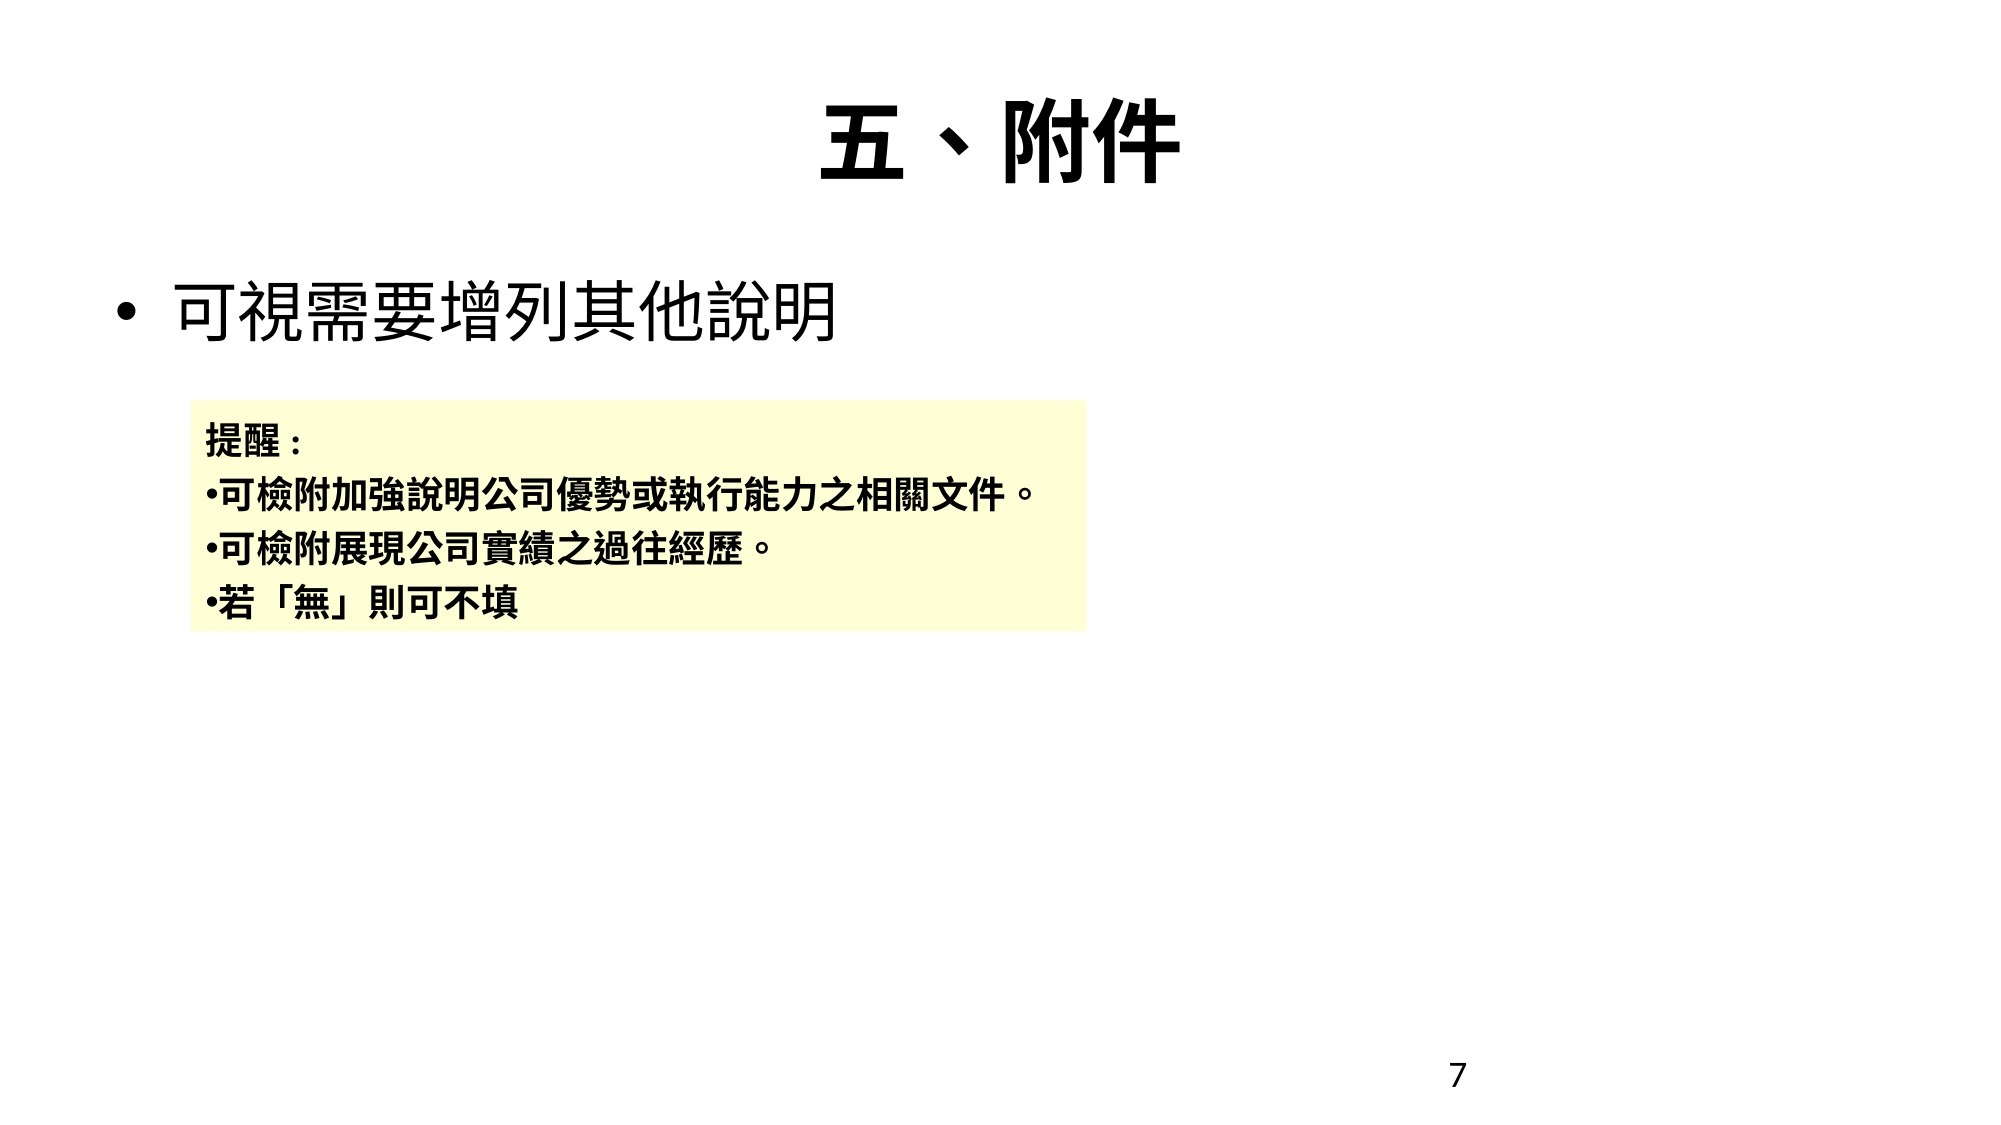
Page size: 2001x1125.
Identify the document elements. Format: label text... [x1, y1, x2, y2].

title 五、附件 [99, 45, 1900, 233]
text_box 7 [1433, 1042, 1900, 1103]
list 可視需要增列其他說明 [99, 262, 1900, 1005]
text_box 提醒: 可檢附加強說明公司優勢或執行能力之相關文件。 可檢附展現公司實績之過往經歷。 若「無」則可不填 [191, 400, 1087, 631]
